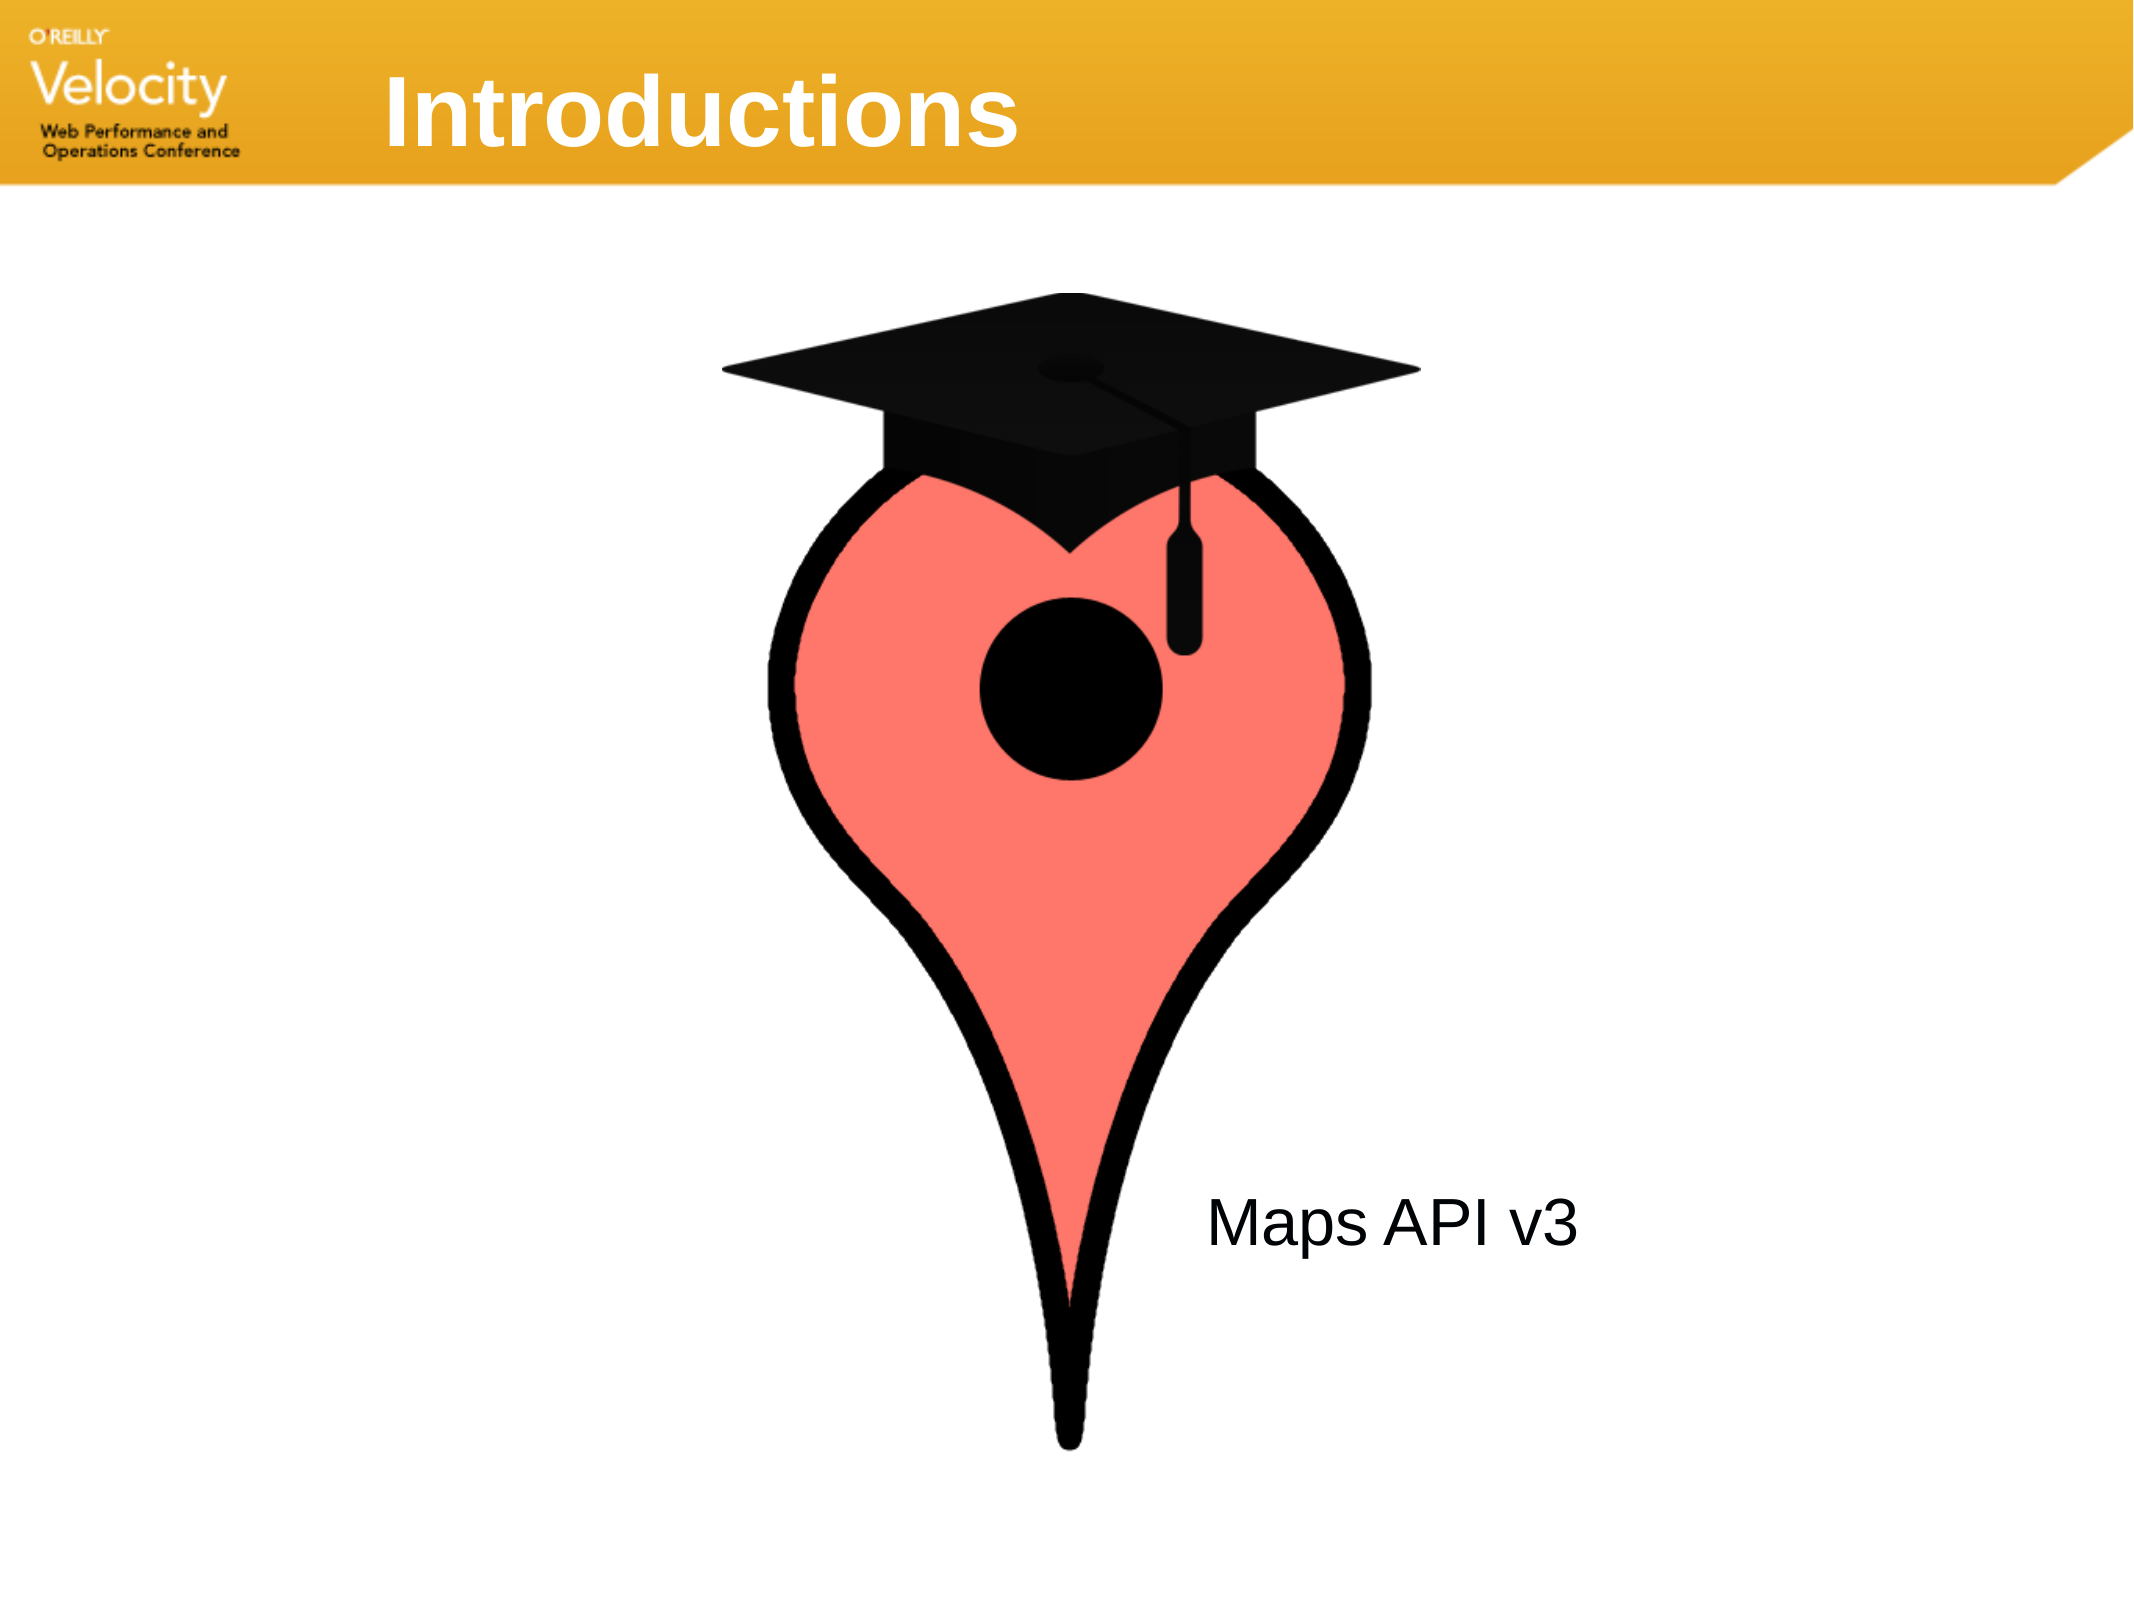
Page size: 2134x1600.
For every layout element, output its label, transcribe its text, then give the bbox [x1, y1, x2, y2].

picture [0, 0, 2134, 1600]
title Introductions [375, 17, 2026, 206]
list Maps API v3 [1421, 1087, 1688, 1388]
